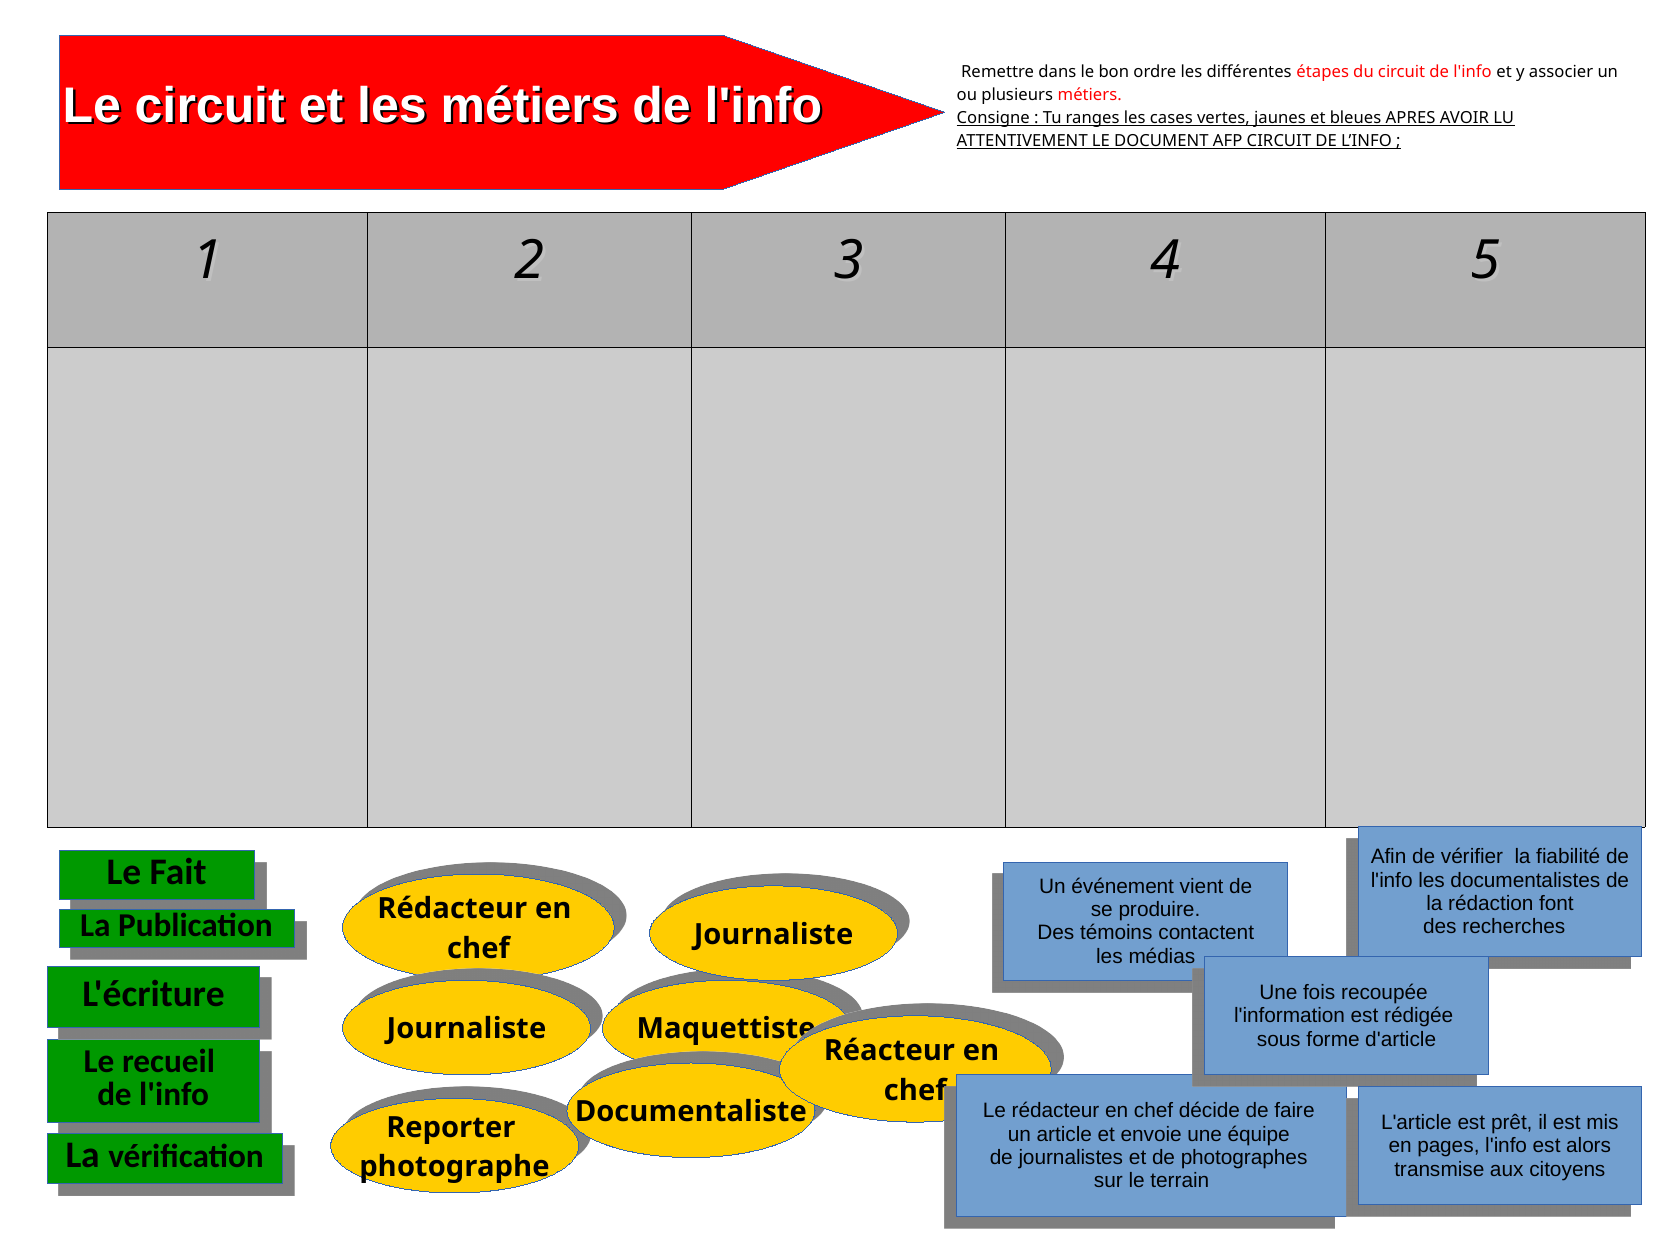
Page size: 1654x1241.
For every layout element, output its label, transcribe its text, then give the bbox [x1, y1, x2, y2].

text_box Reporter photographe [330, 1098, 579, 1193]
text_box Une fois recoupée l'information est rédigée sous forme d'article [1204, 956, 1489, 1075]
text_box Le recueil de l'info [47, 1039, 260, 1123]
text_box Le Fait [59, 850, 255, 900]
text_box Maquettiste [602, 980, 850, 1073]
table_header 1 [48, 213, 367, 347]
text_box Afin de vérifier la fiabilité de l'info les documentalistes de la rédaction font des recherches [1358, 826, 1642, 957]
table_cell [1006, 348, 1325, 827]
text_box Réacteur en chef [779, 1015, 1052, 1123]
text_box Documentaliste [566, 1062, 816, 1158]
text_box Journaliste [342, 980, 591, 1075]
title Le circuit et les métiers de l'info [47, 70, 839, 140]
text_box [59, 75, 945, 190]
table_cell [692, 348, 1005, 827]
table_header 2 [368, 213, 691, 347]
subtitle Remettre dans le bon ordre les différentes étapes du circuit de l'info et y associer un ou plusieurs métiers. Consigne : Tu ranges les cases vertes, jaunes et bleues APRES AVOIR LU ATTENTIVEMENT LE DOCUMENT AFP CIRCUIT DE L’INFO ; [956, 35, 1630, 176]
table_header 5 [1326, 213, 1645, 347]
table_header 4 [1006, 213, 1325, 347]
text_box L'article est prêt, il est mis en pages, l'info est alors transmise aux citoyens [1358, 1086, 1642, 1205]
text_box La vérification [47, 1133, 283, 1184]
table_header 3 [692, 213, 1005, 347]
table_cell [48, 348, 367, 827]
text_box La Publication [59, 909, 295, 948]
text_box L'écriture [47, 966, 260, 1028]
text_box Rédacteur en chef [342, 874, 615, 981]
text_box Un événement vient de se produire. Des témoins contactent les médias [1003, 862, 1288, 981]
table_cell [1326, 348, 1645, 827]
text_box [59, 35, 824, 70]
text_box Le rédacteur en chef décide de faire un article et envoie une équipe de journalistes et de photographes sur le terrain [956, 1074, 1347, 1217]
text_box Journaliste [649, 885, 898, 981]
table_cell [368, 348, 691, 827]
